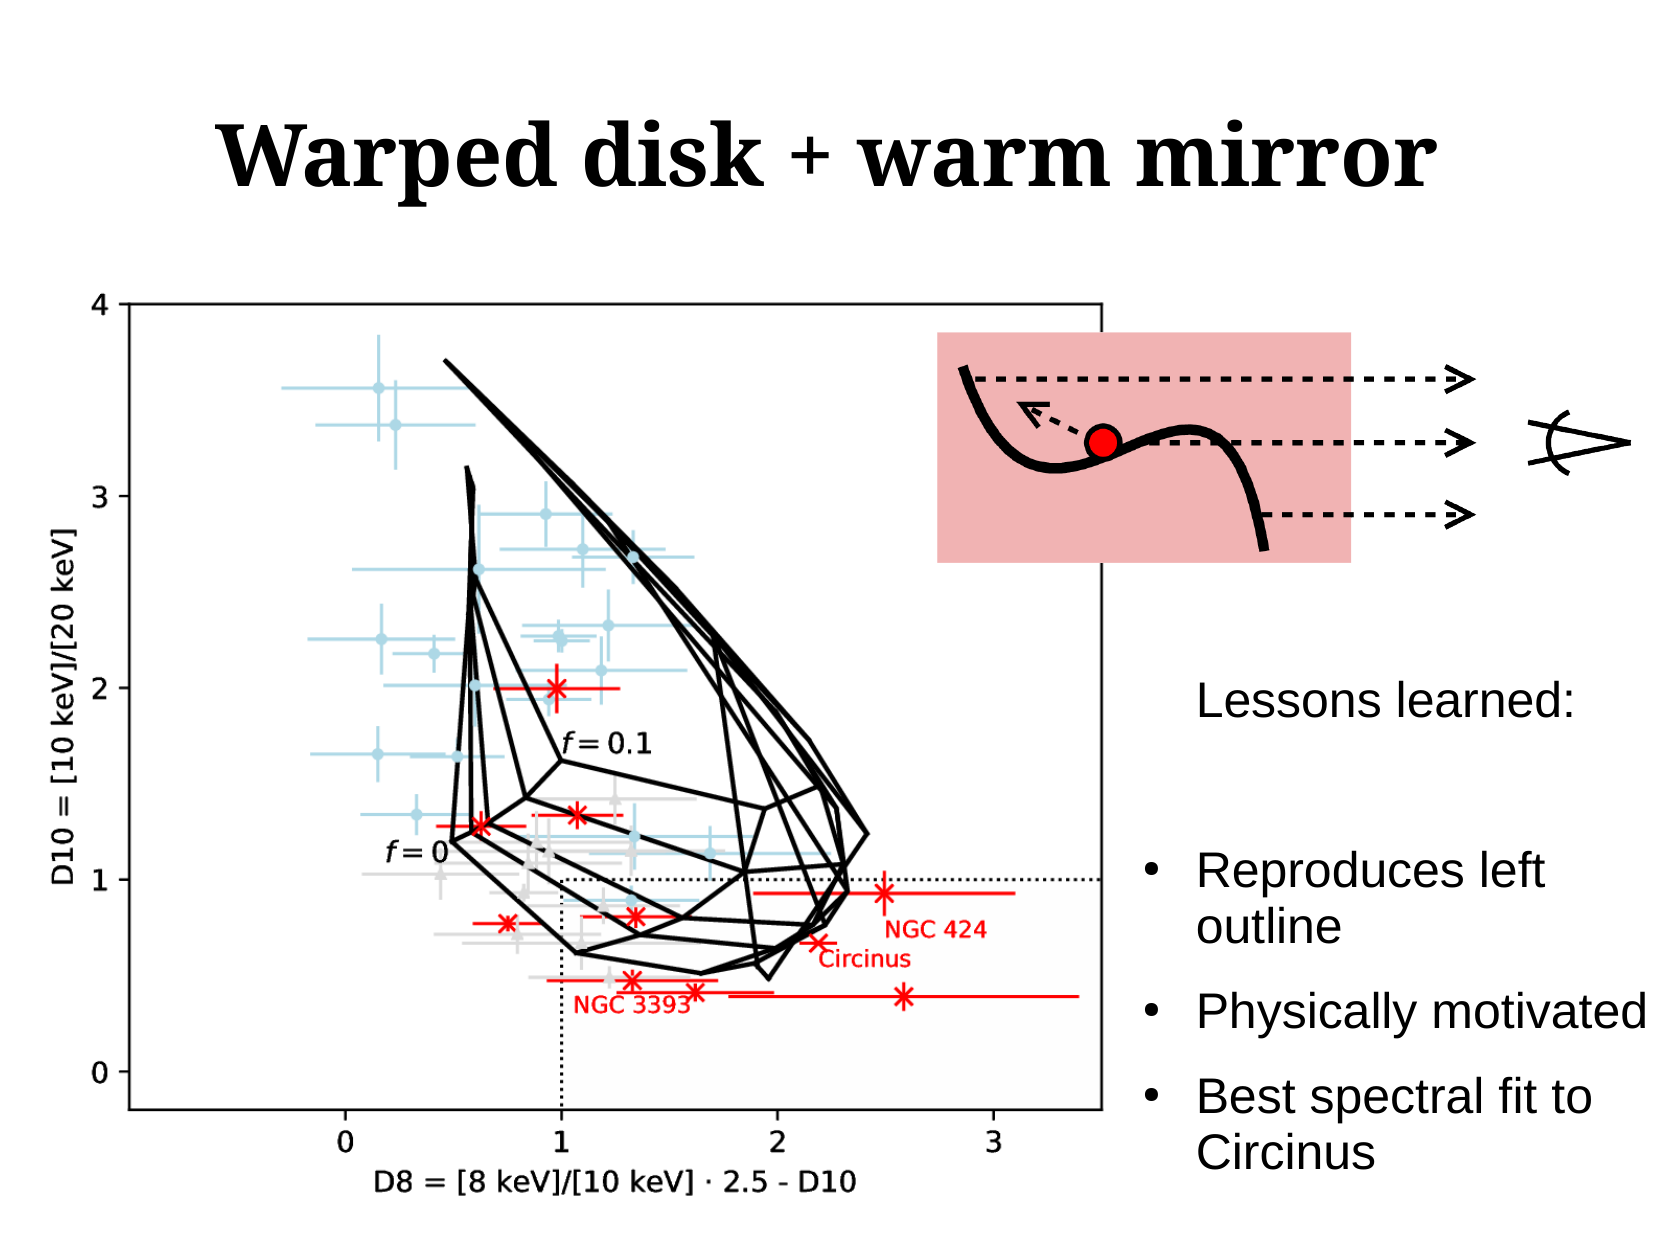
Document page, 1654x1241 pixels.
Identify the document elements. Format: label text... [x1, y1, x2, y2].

picture [30, 272, 1633, 1220]
title Warped disk + warm mirror [82, 49, 1571, 257]
list Lessons learned: Reproduces left outline Physically motivated Best spectral fit to Circinus [1125, 586, 1654, 1241]
